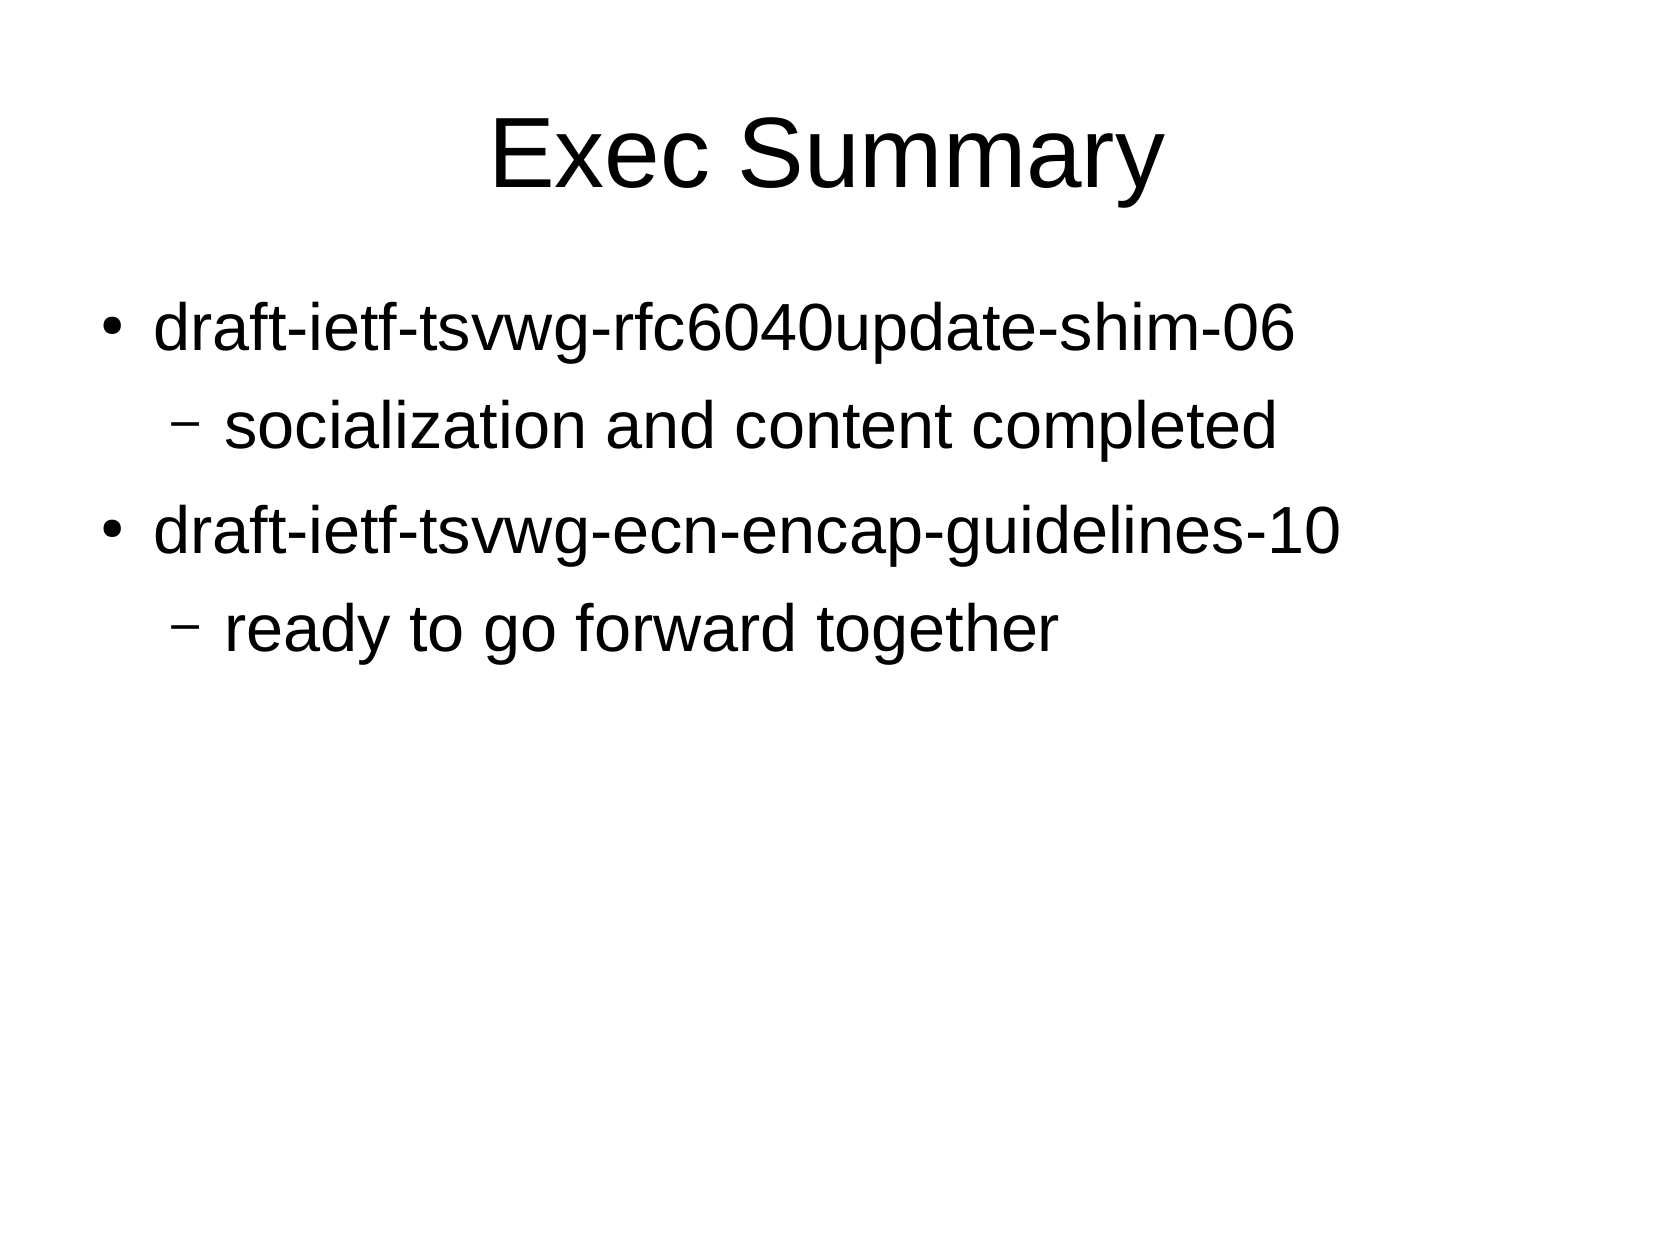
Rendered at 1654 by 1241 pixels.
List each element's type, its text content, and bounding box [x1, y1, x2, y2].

title Exec Summary [82, 49, 1571, 257]
list draft-ietf-tsvwg-rfc6040update-shim-06 socialization and content completed draft-ietf-tsvwg-ecn-encap-guidelines-10 ready to go forward together [82, 290, 1571, 1010]
